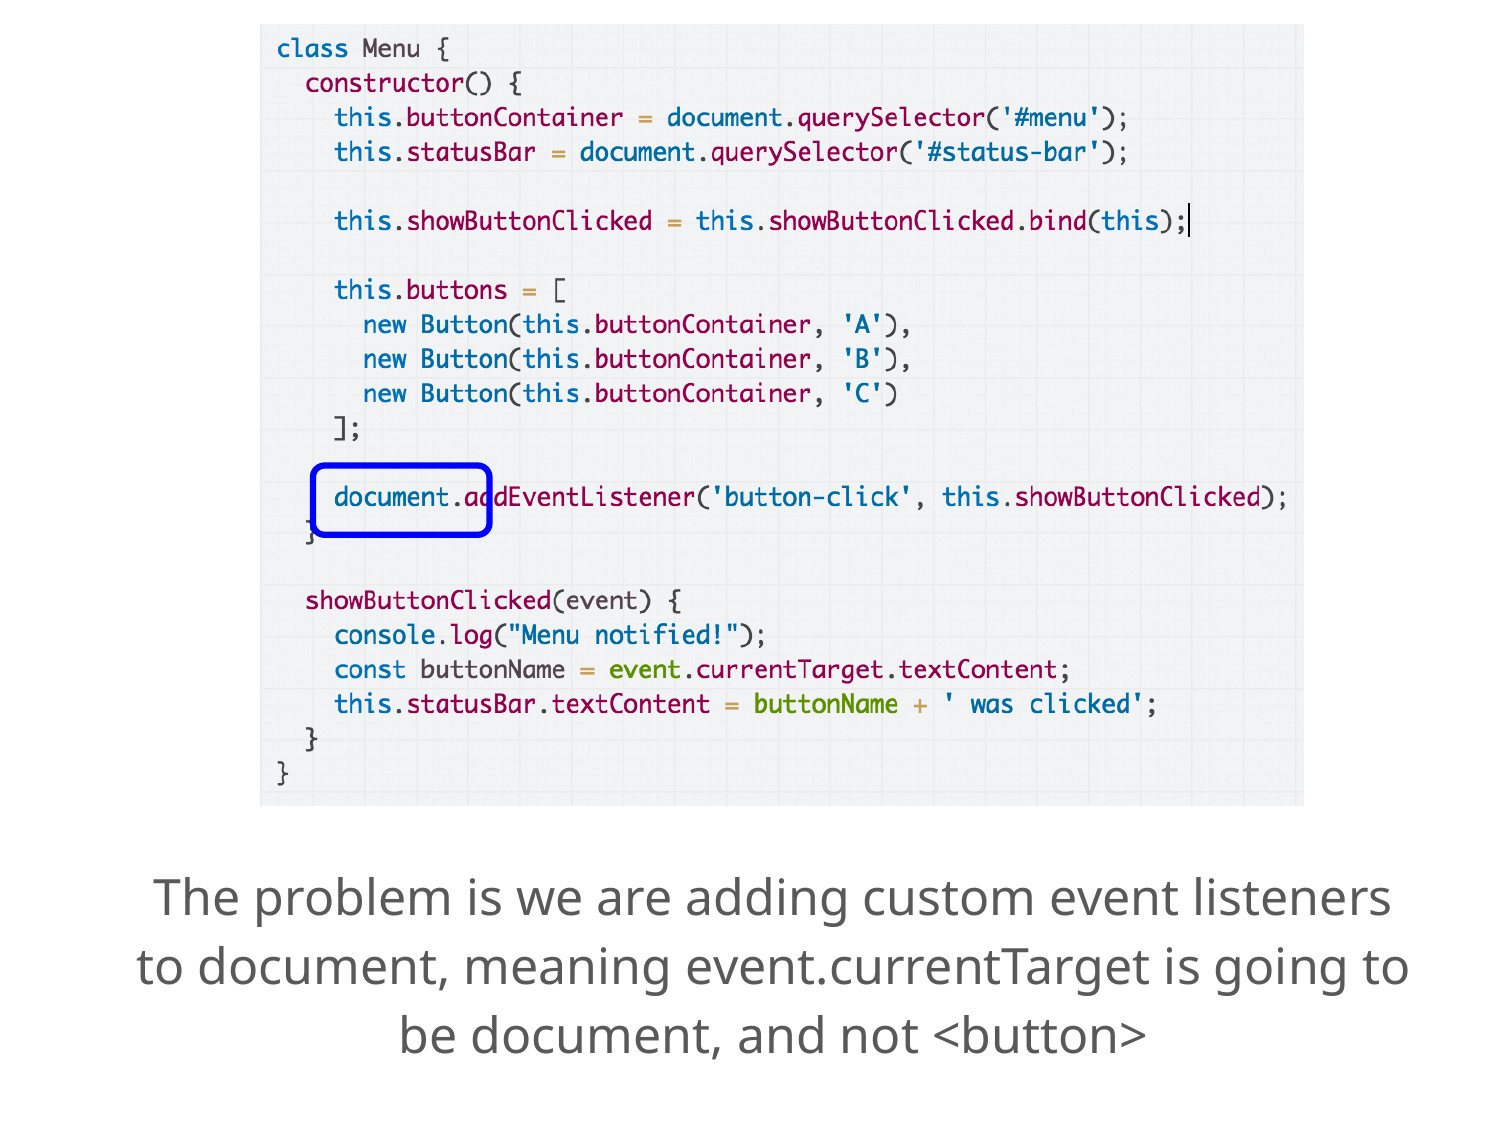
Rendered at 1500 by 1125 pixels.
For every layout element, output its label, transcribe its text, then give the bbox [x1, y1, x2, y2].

list The problem is we are adding custom event listeners to document, meaning event.currentTarget is going to be document, and not <button> [118, 841, 1430, 1093]
picture [260, 24, 1304, 806]
